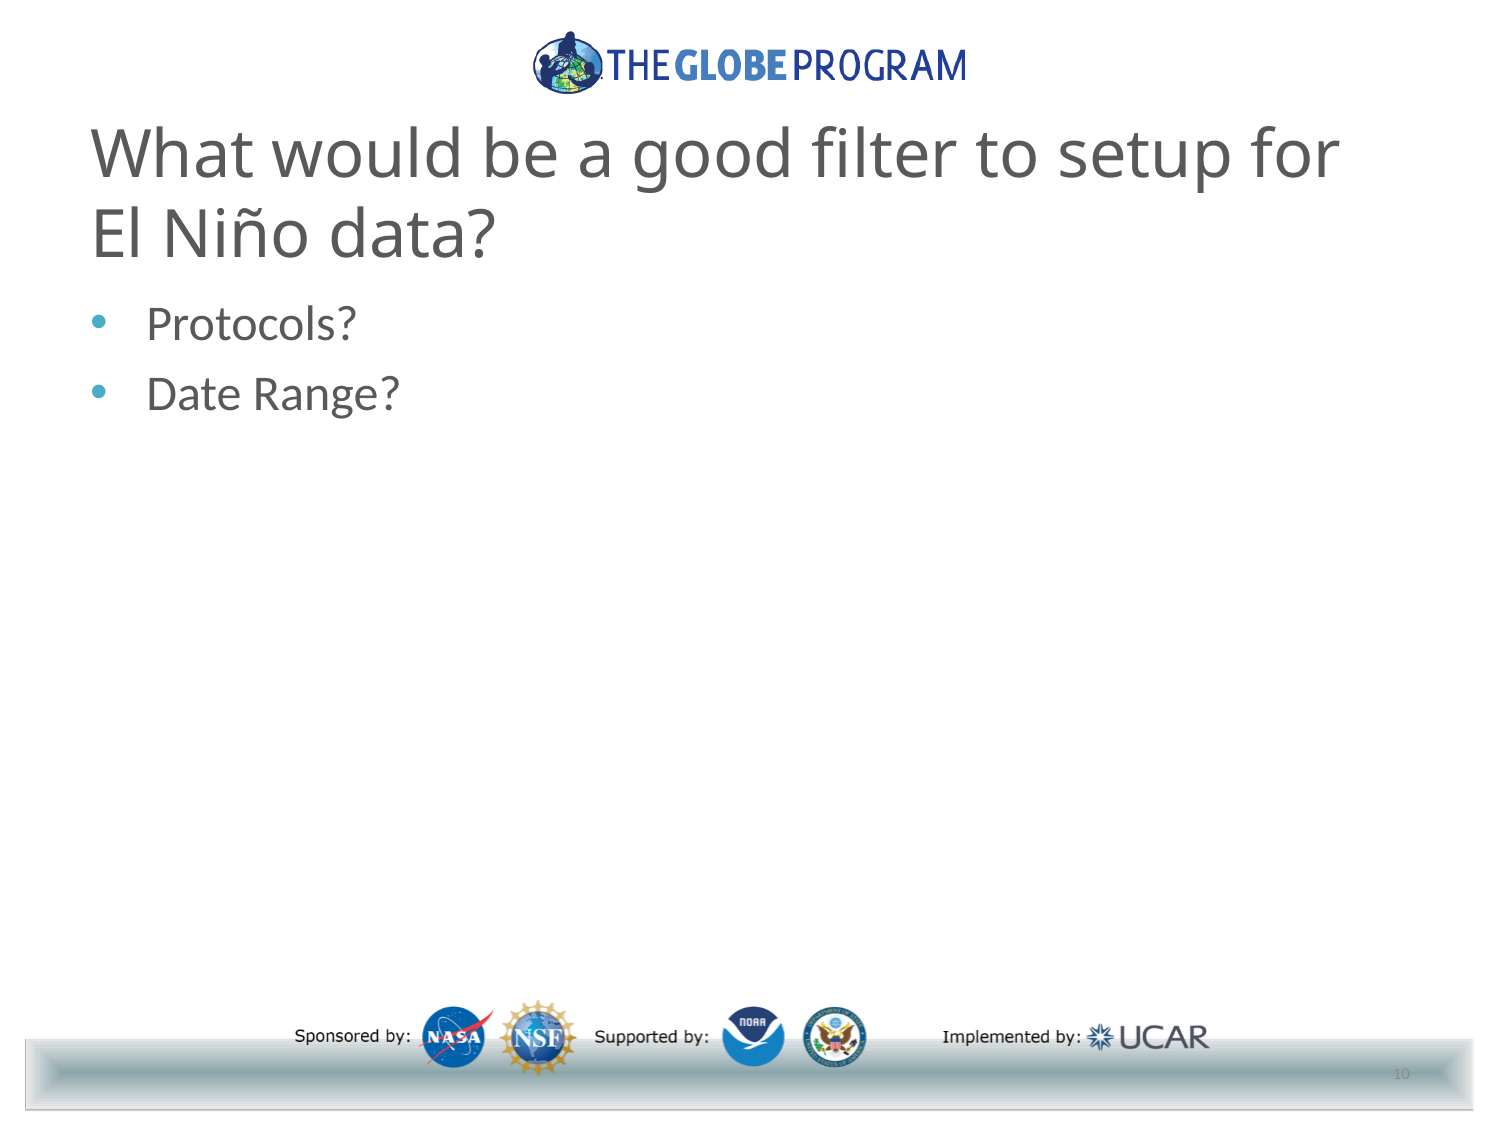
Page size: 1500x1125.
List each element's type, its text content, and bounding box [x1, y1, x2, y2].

picture [526, 24, 975, 100]
list Protocols? Date Range? [75, 283, 1425, 979]
slide_number <number> [1074, 1042, 1425, 1103]
title What would be a good filter to setup for El Niño data? [75, 119, 1425, 263]
picture [262, 1000, 1238, 1085]
